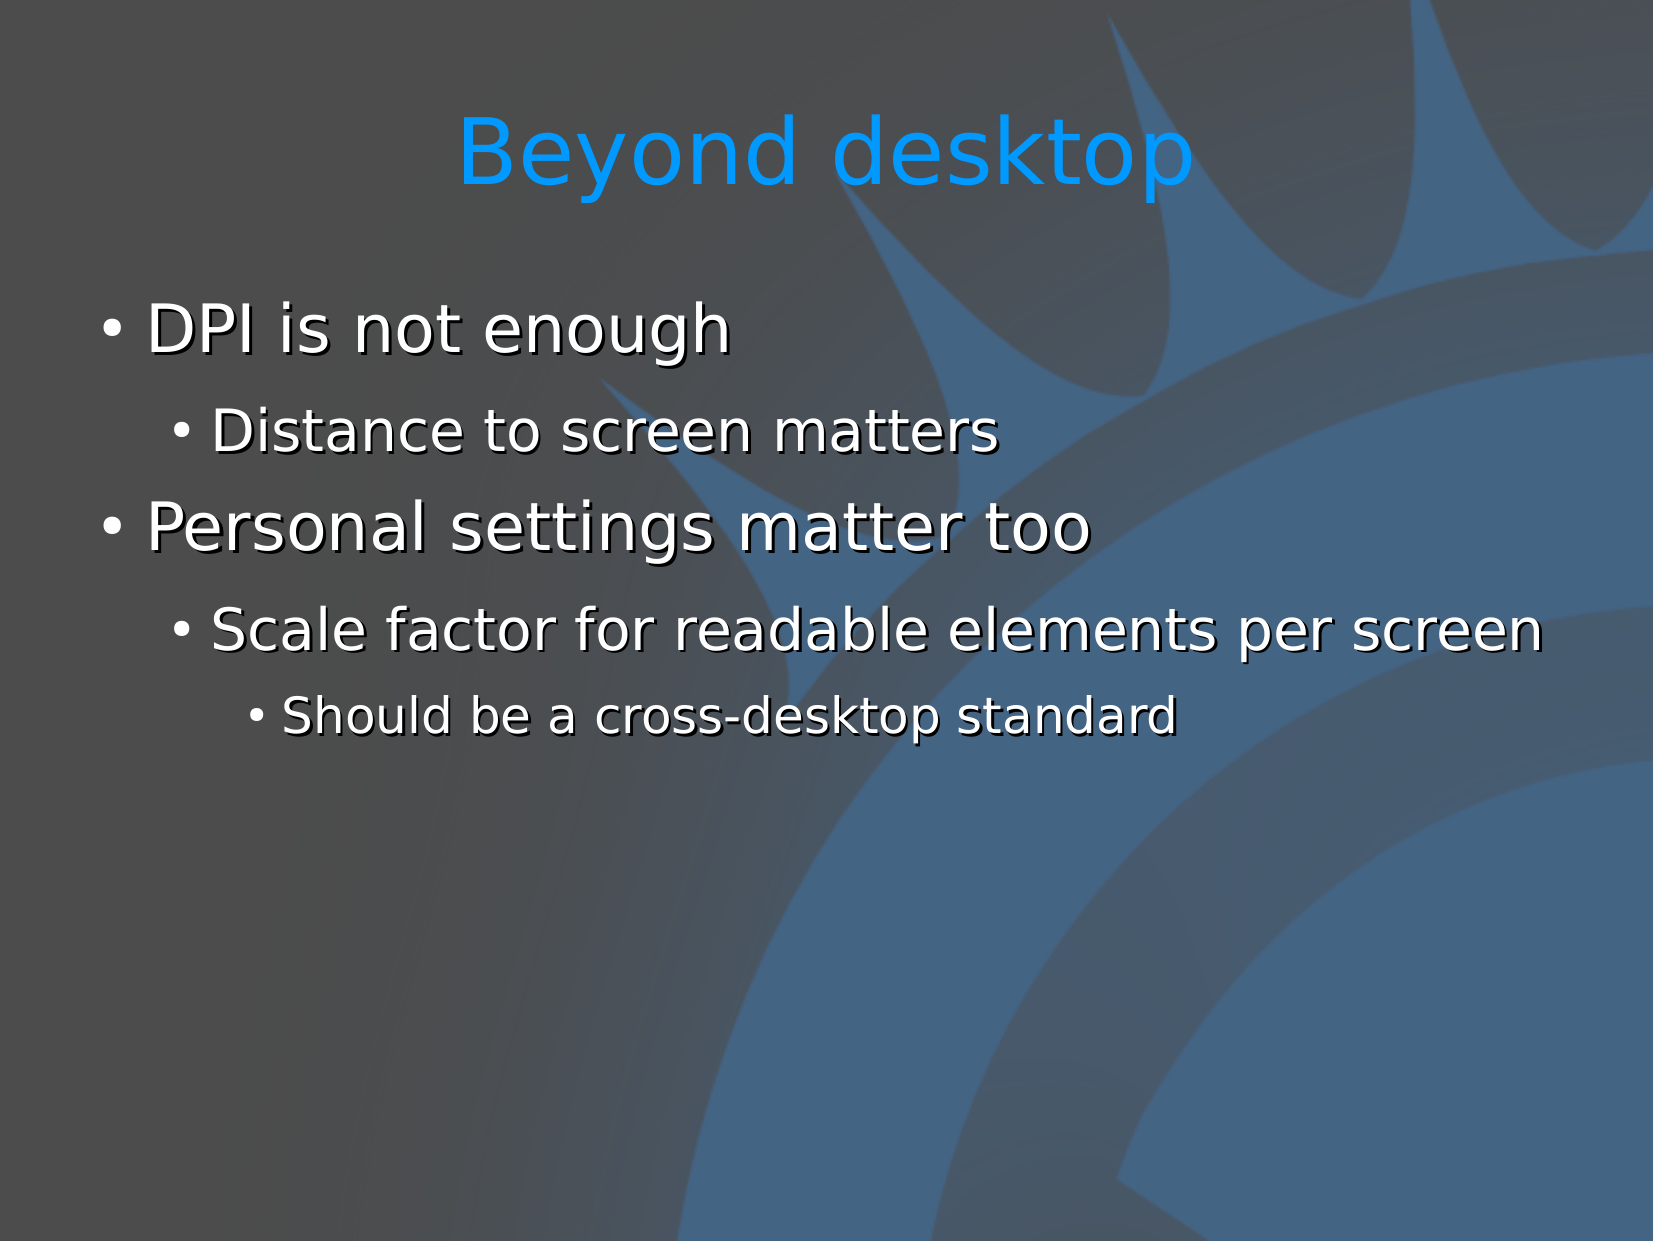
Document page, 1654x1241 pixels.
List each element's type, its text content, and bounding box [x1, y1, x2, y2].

title Beyond desktop [82, 49, 1571, 257]
list DPI is not enough Distance to screen matters Personal settings matter too Scale factor for readable elements per screen Should be a cross-desktop standard [82, 290, 1576, 1010]
picture [0, 0, 1654, 1241]
